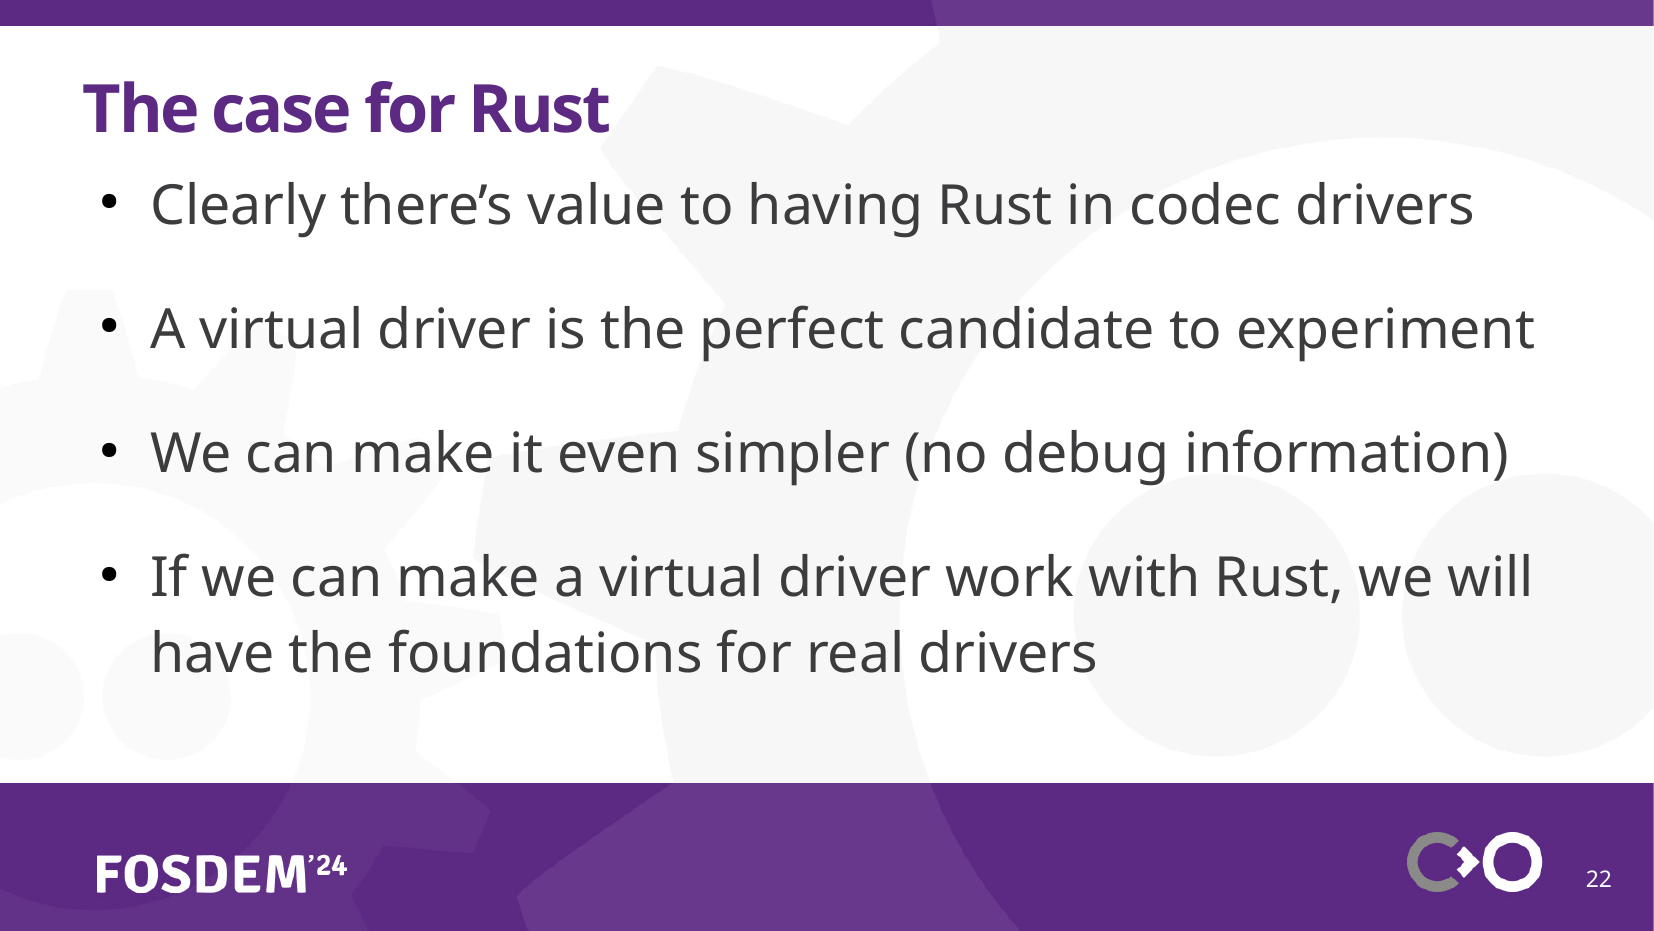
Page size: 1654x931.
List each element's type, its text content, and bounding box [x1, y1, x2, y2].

picture [0, 0, 1654, 931]
list Clearly there’s value to having Rust in codec drivers A virtual driver is the perfect candidate to experiment We can make it even simpler (no debug information) If we can make a virtual driver work with Rust, we will have the foundations for real drivers [82, 165, 1571, 758]
title The case for Rust [82, 60, 1571, 154]
